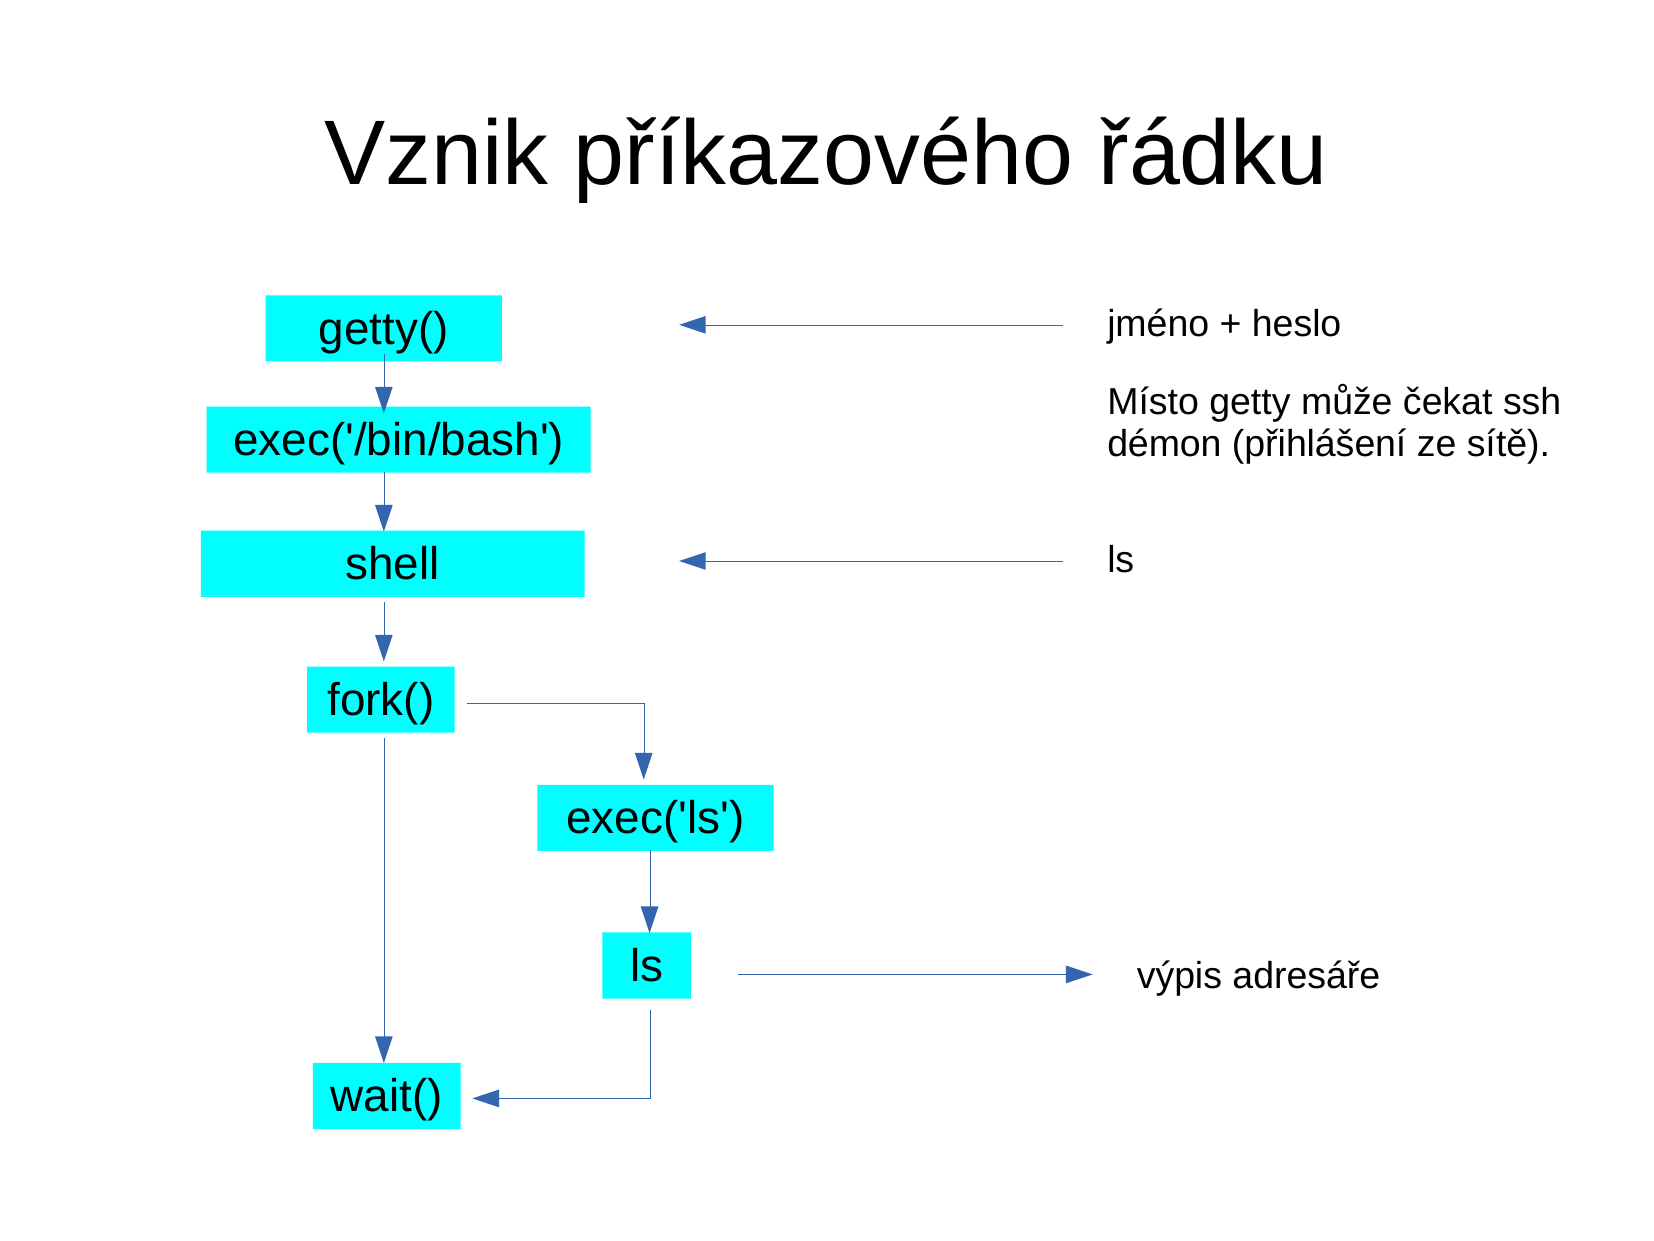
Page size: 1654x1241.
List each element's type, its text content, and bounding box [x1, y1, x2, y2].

text_box exec('/bin/bash') [206, 406, 591, 473]
text_box fork() [307, 666, 455, 733]
text_box ls [1092, 531, 1359, 589]
title Vznik příkazového řádku [82, 56, 1571, 250]
text_box exec('ls') [537, 784, 774, 851]
text_box getty() [265, 295, 502, 362]
text_box Místo getty může čekat ssh démon (přihlášení ze sítě). [1092, 373, 1595, 473]
text_box wait() [312, 1062, 461, 1129]
text_box shell [200, 530, 585, 597]
text_box jméno + heslo [1092, 295, 1359, 353]
text_box výpis adresáře [1122, 947, 1418, 1004]
text_box ls [602, 932, 691, 999]
